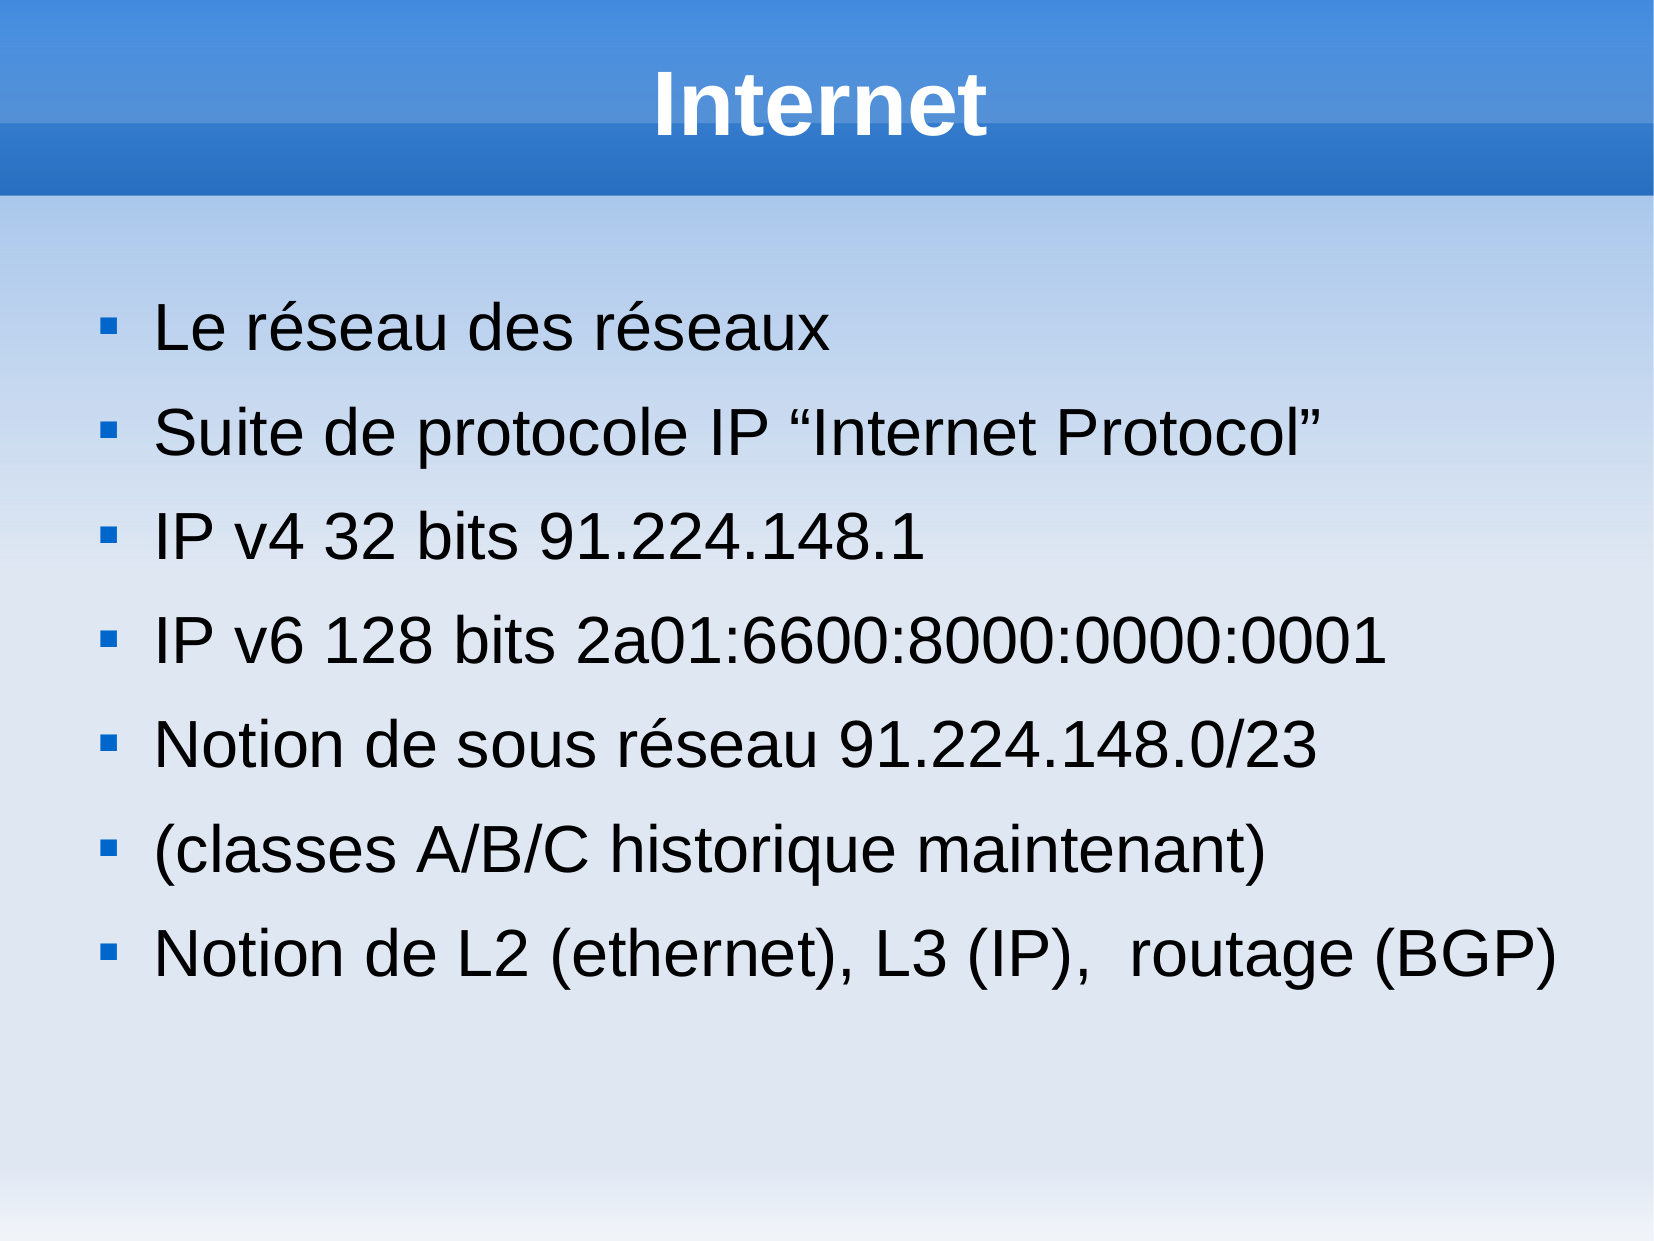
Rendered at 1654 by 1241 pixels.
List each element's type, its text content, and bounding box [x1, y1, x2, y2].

picture [0, 0, 1654, 1241]
list Le réseau des réseaux Suite de protocole IP “Internet Protocol” IP v4 32 bits 91.224.148.1 IP v6 128 bits 2a01:6600:8000:0000:0001 Notion de sous réseau 91.224.148.0/23 (classes A/B/C historique maintenant) Notion de L2 (ethernet), L3 (IP), routage (BGP) [82, 290, 1571, 1096]
title Internet [76, 7, 1565, 200]
